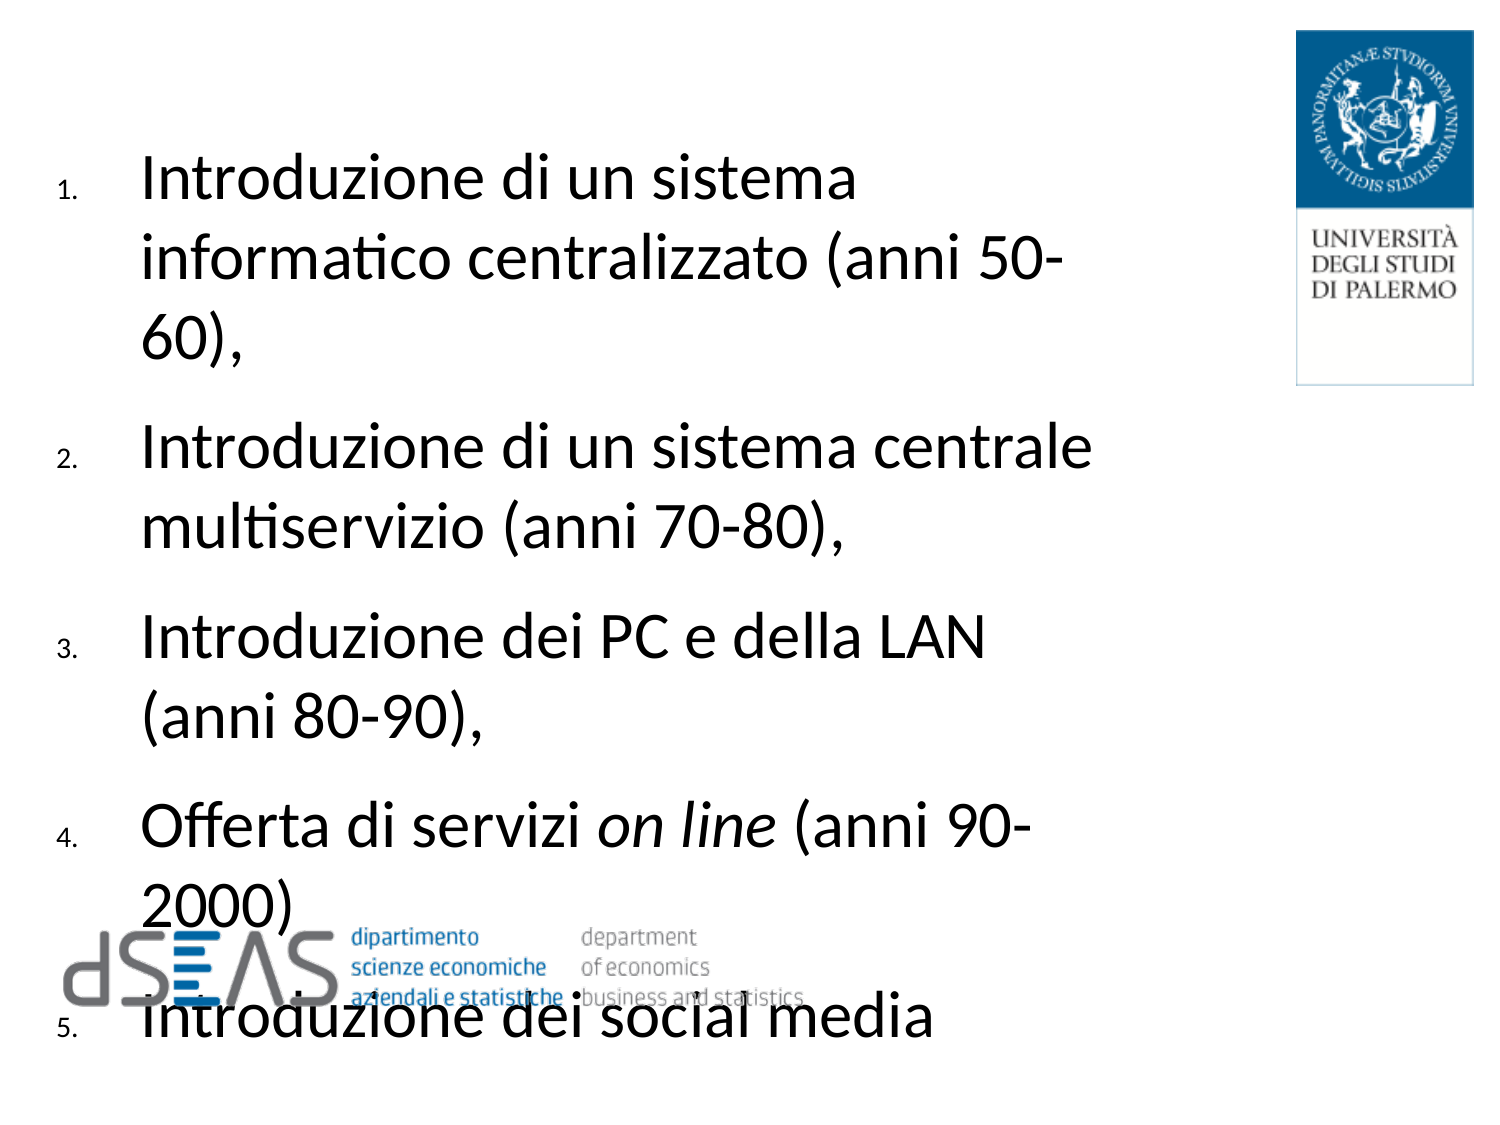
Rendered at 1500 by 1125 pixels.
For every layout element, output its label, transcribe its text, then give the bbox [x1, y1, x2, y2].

picture [1296, 30, 1474, 386]
list Introduzione di un sistema informatico centralizzato (anni 50-60), Introduzione di un sistema centrale multiservizio (anni 70-80), Introduzione dei PC e della LAN (anni 80-90), Offerta di servizi on line (anni 90-2000) Introduzione dei social media [41, 125, 1118, 868]
picture [41, 834, 833, 1067]
